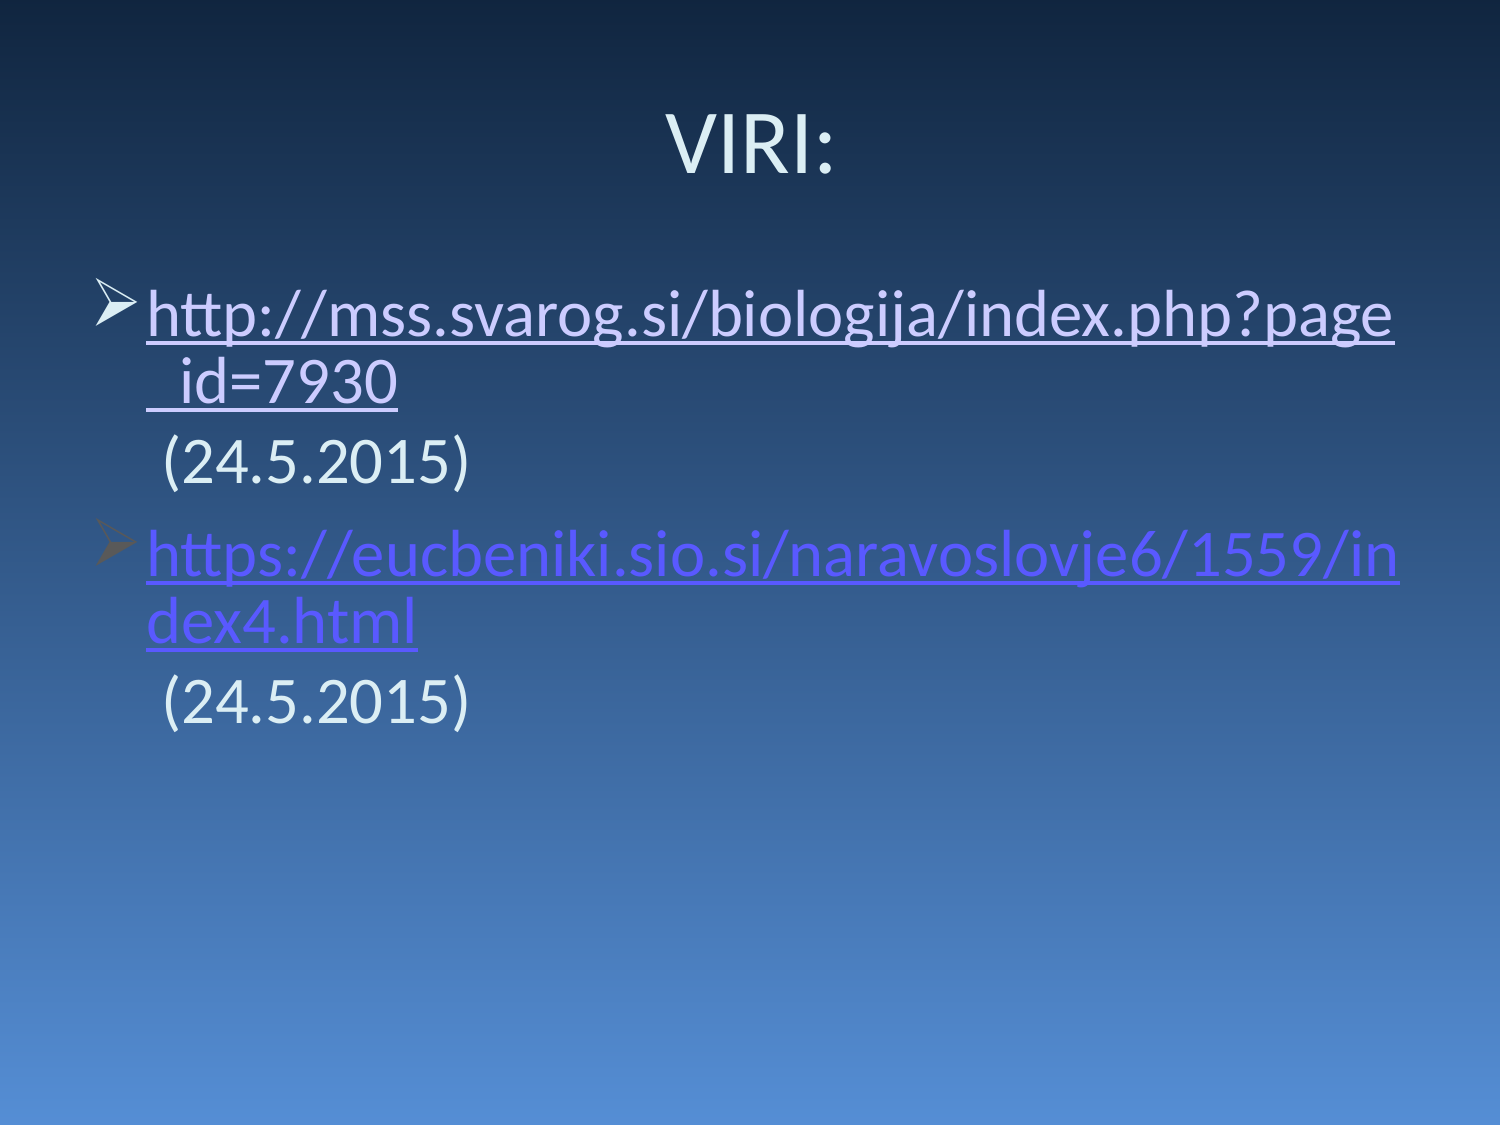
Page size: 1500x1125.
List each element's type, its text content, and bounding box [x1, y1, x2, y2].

list http://mss.svarog.si/biologija/index.php?page_id=7930 (24.5.2015) https://eucbeniki.sio.si/naravoslovje6/1559/index4.html (24.5.2015) [75, 262, 1425, 1005]
title VIRI: [76, 42, 1427, 231]
